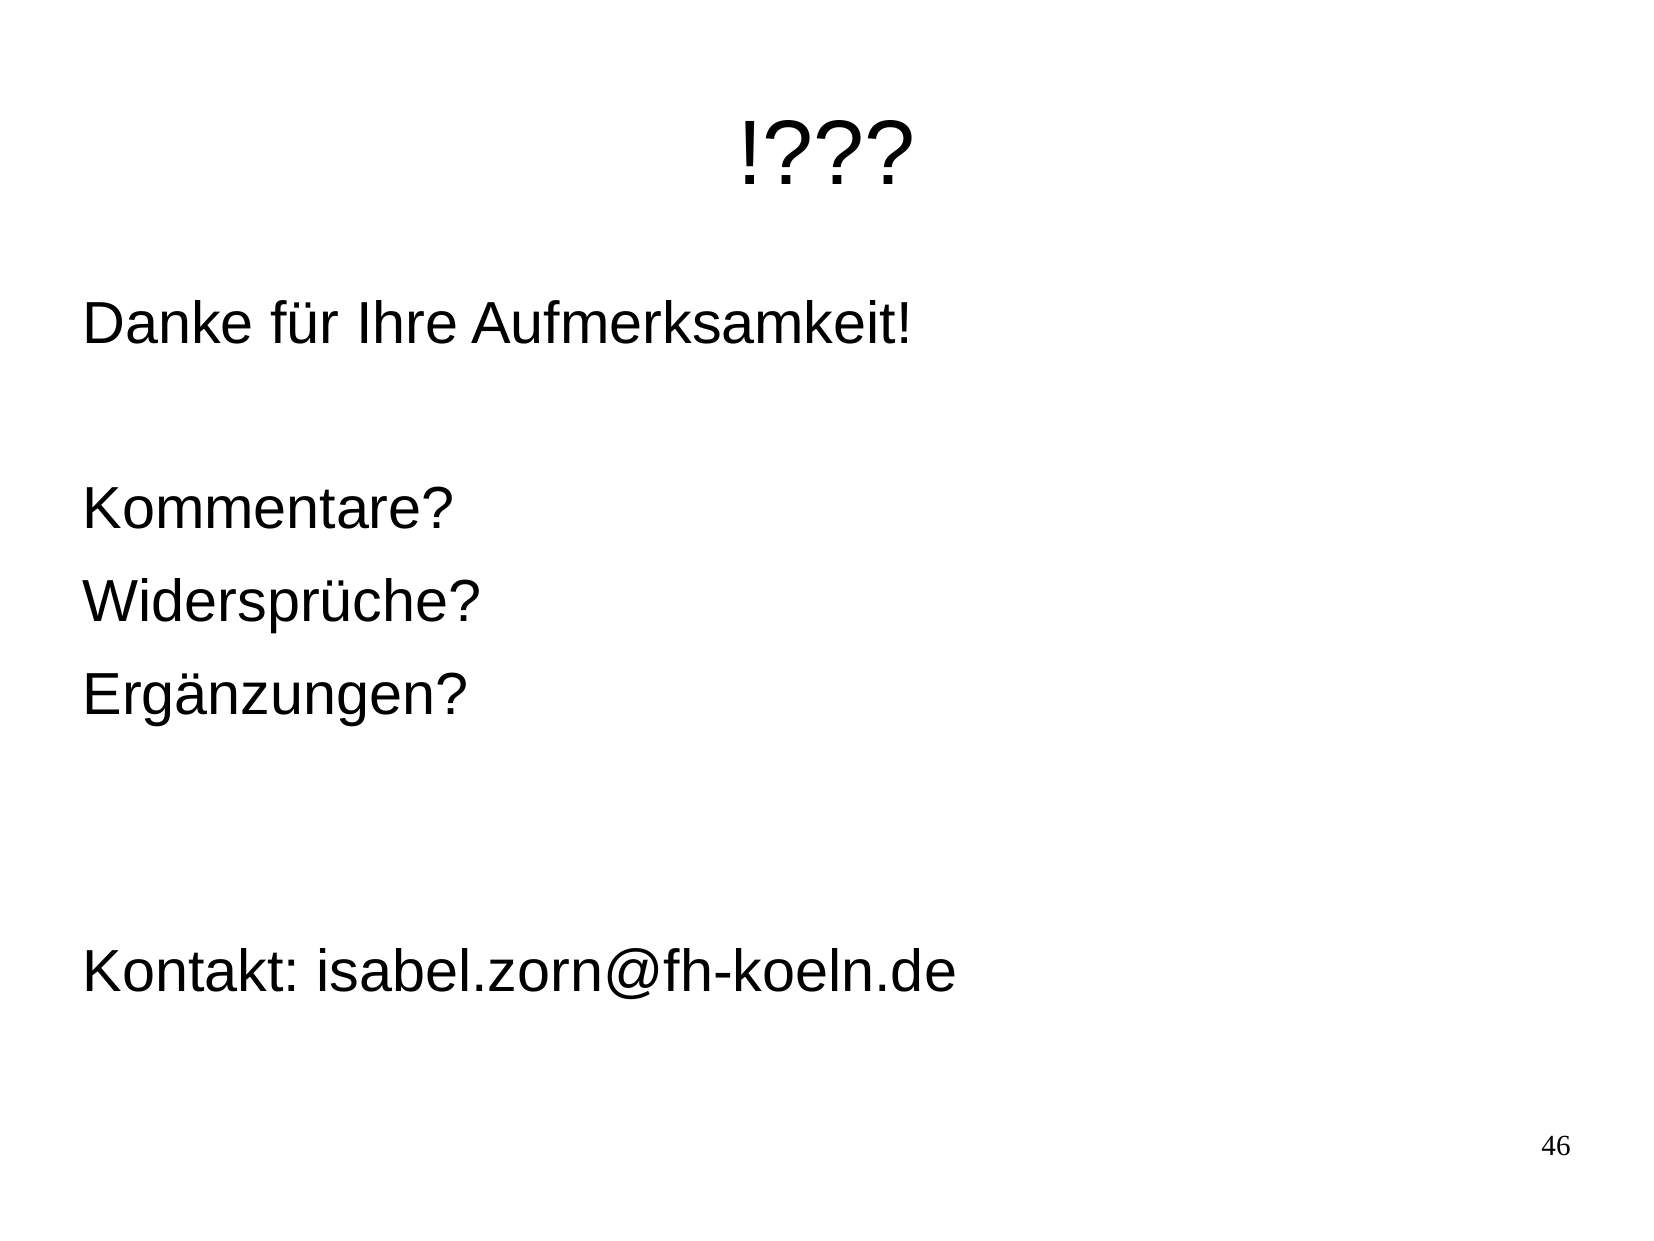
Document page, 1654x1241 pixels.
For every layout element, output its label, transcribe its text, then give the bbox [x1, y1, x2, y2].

list Danke für Ihre Aufmerksamkeit! Kommentare? Widersprüche? Ergänzungen? Kontakt: isabel.zorn@fh-koeln.de [82, 290, 1571, 1010]
title !??? [82, 49, 1571, 257]
